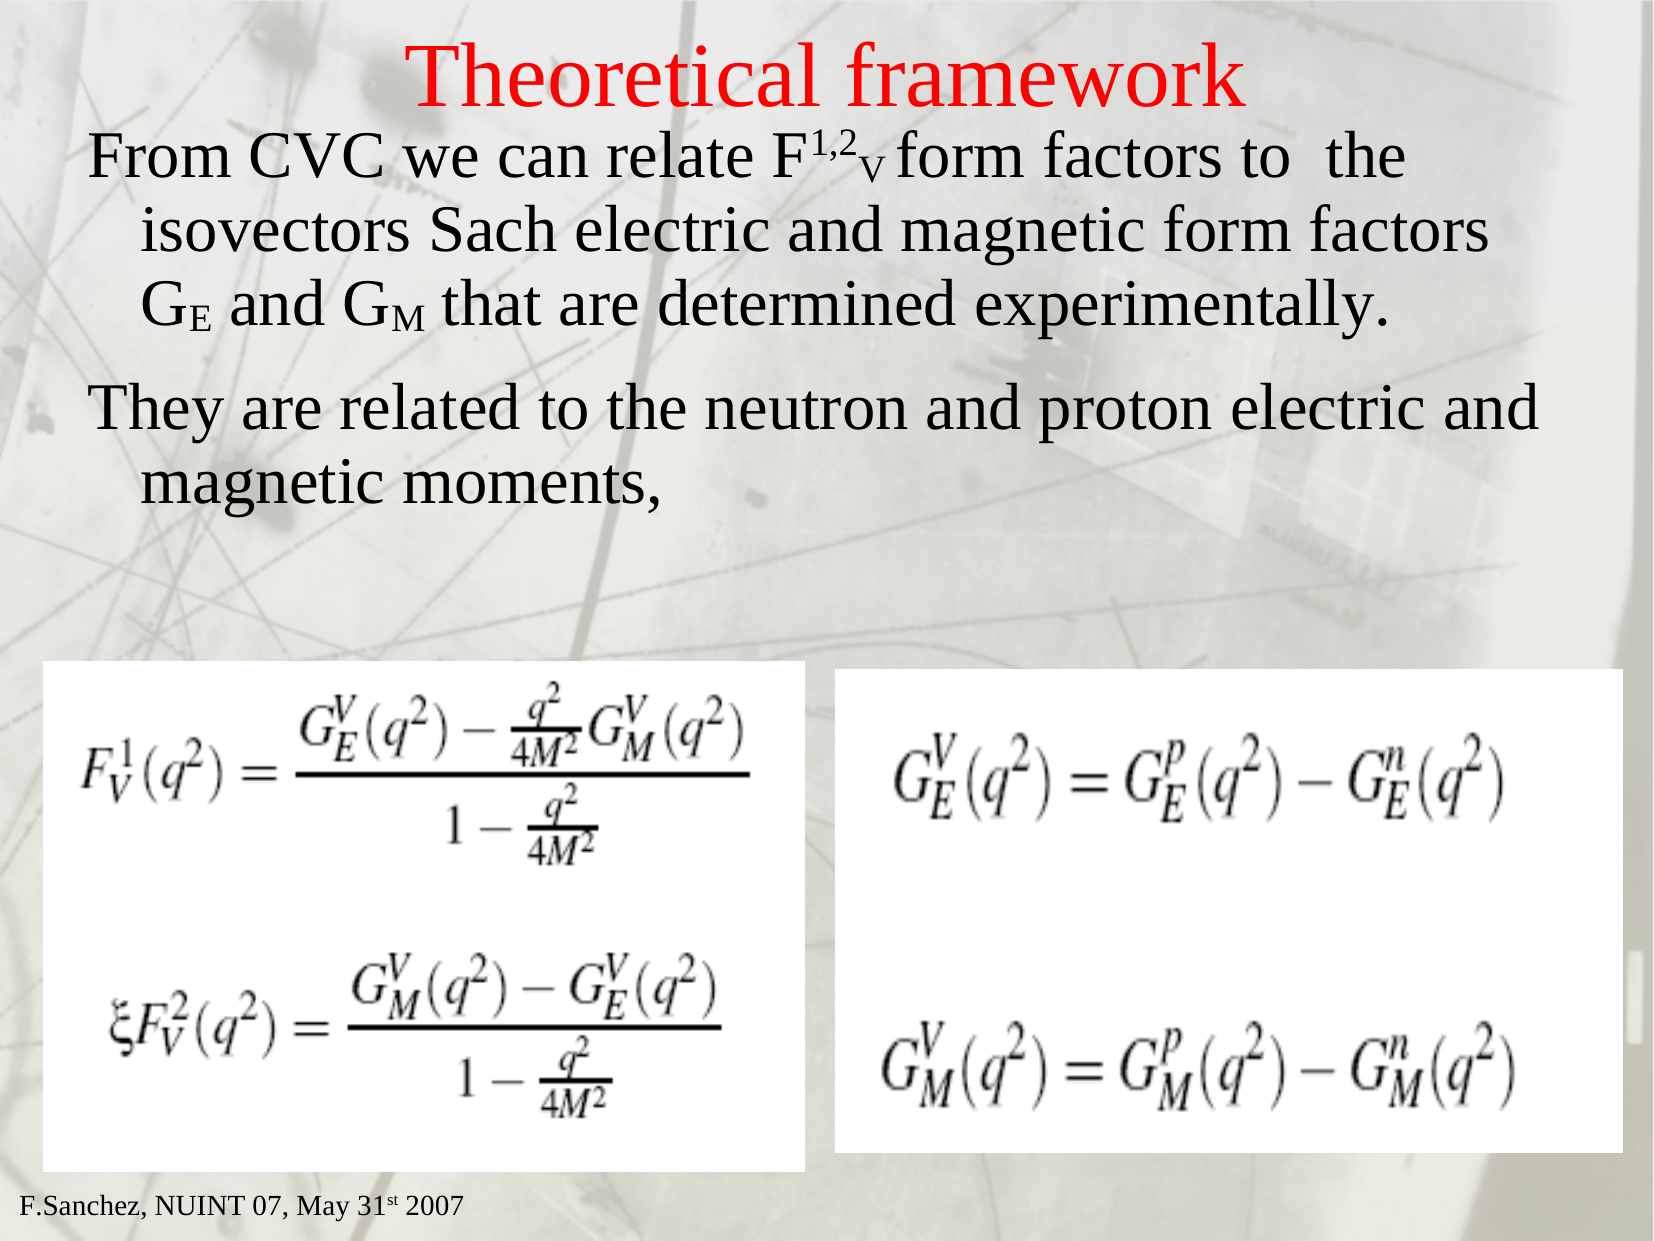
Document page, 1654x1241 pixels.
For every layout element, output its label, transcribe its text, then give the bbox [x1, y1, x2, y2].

list From CVC we can relate F1,2V form factors to the isovectors Sach electric and magnetic form factors GE and GM that are determined experimentally. They are related to the neutron and proton electric and magnetic moments, [69, 118, 1558, 565]
title Theoretical framework [82, 0, 1571, 150]
picture [0, 0, 1654, 1241]
